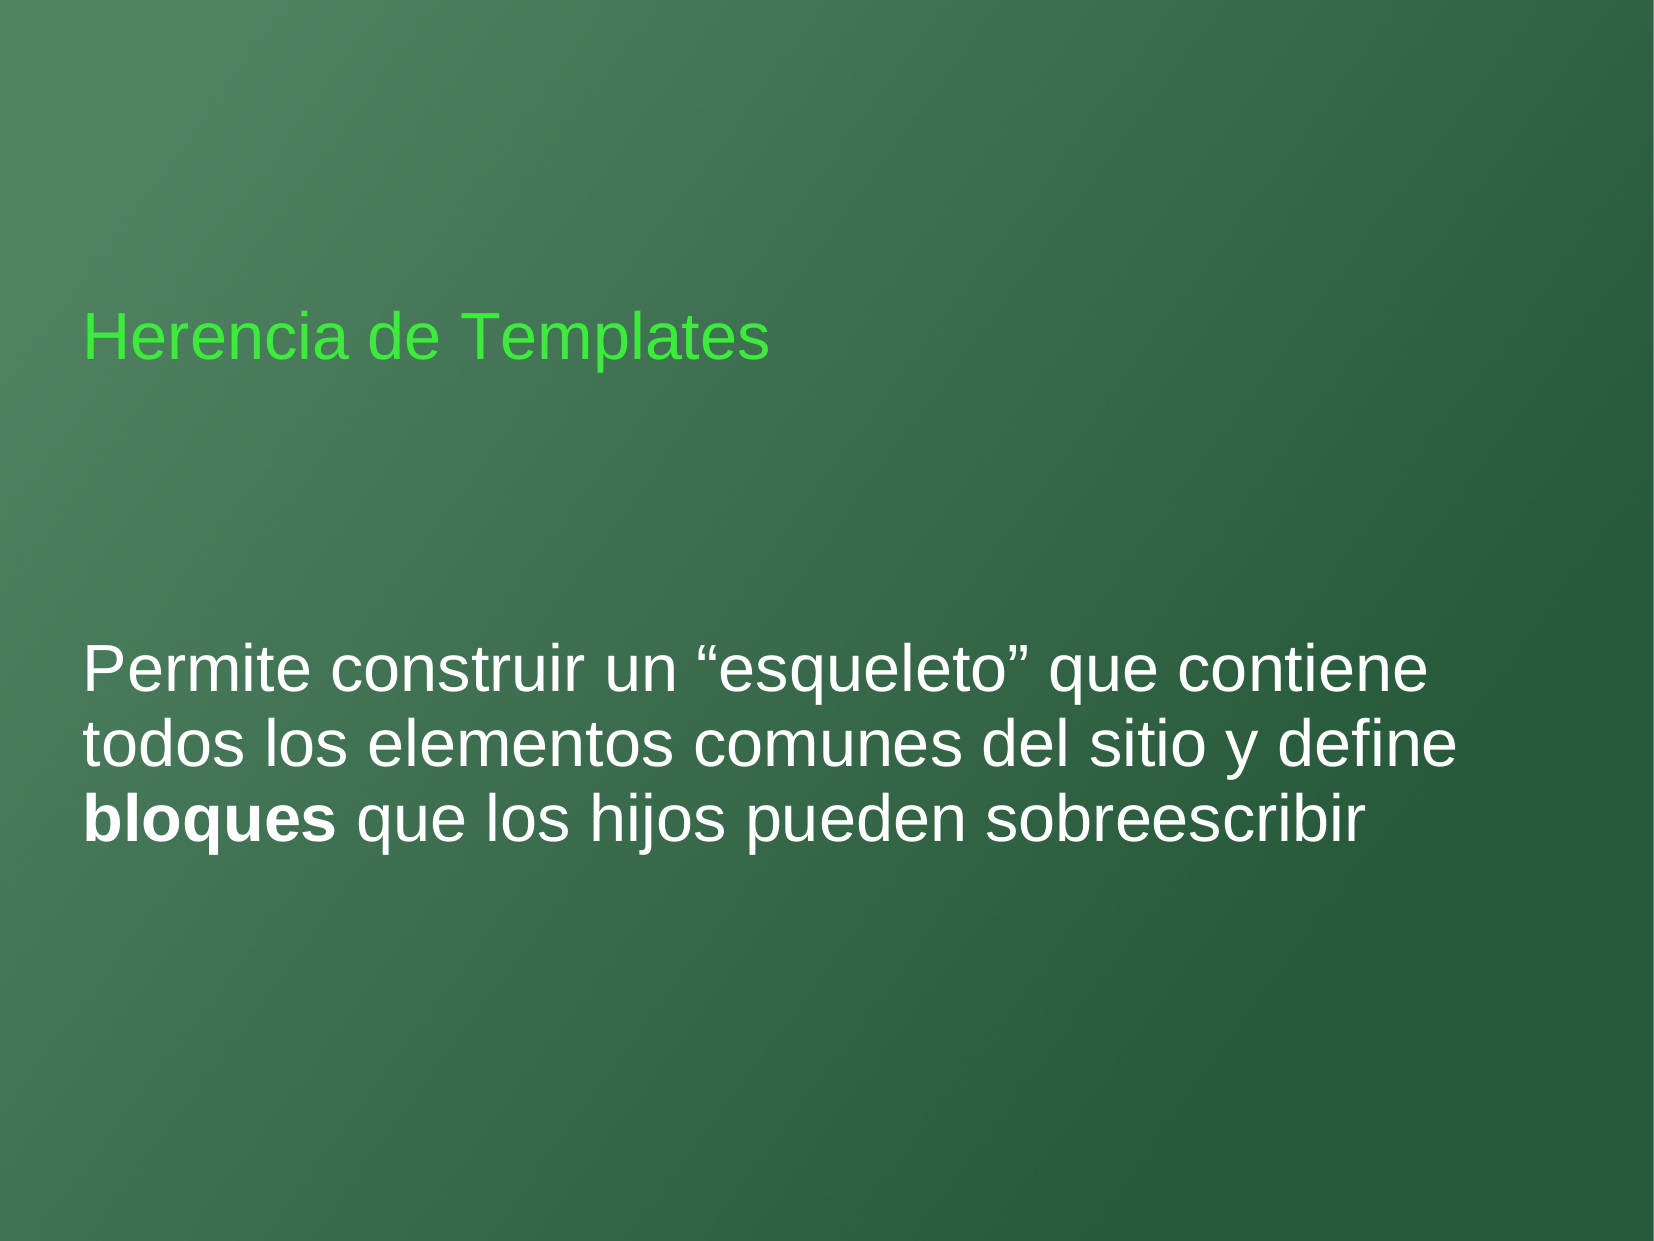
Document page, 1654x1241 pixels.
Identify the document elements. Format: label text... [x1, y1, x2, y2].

picture [0, 0, 1654, 1241]
subtitle Permite construir un “esqueleto” que contiene todos los elementos comunes del sitio y define bloques que los hijos pueden sobreescribir [82, 425, 1571, 1062]
title Herencia de Templates [82, 232, 1571, 425]
